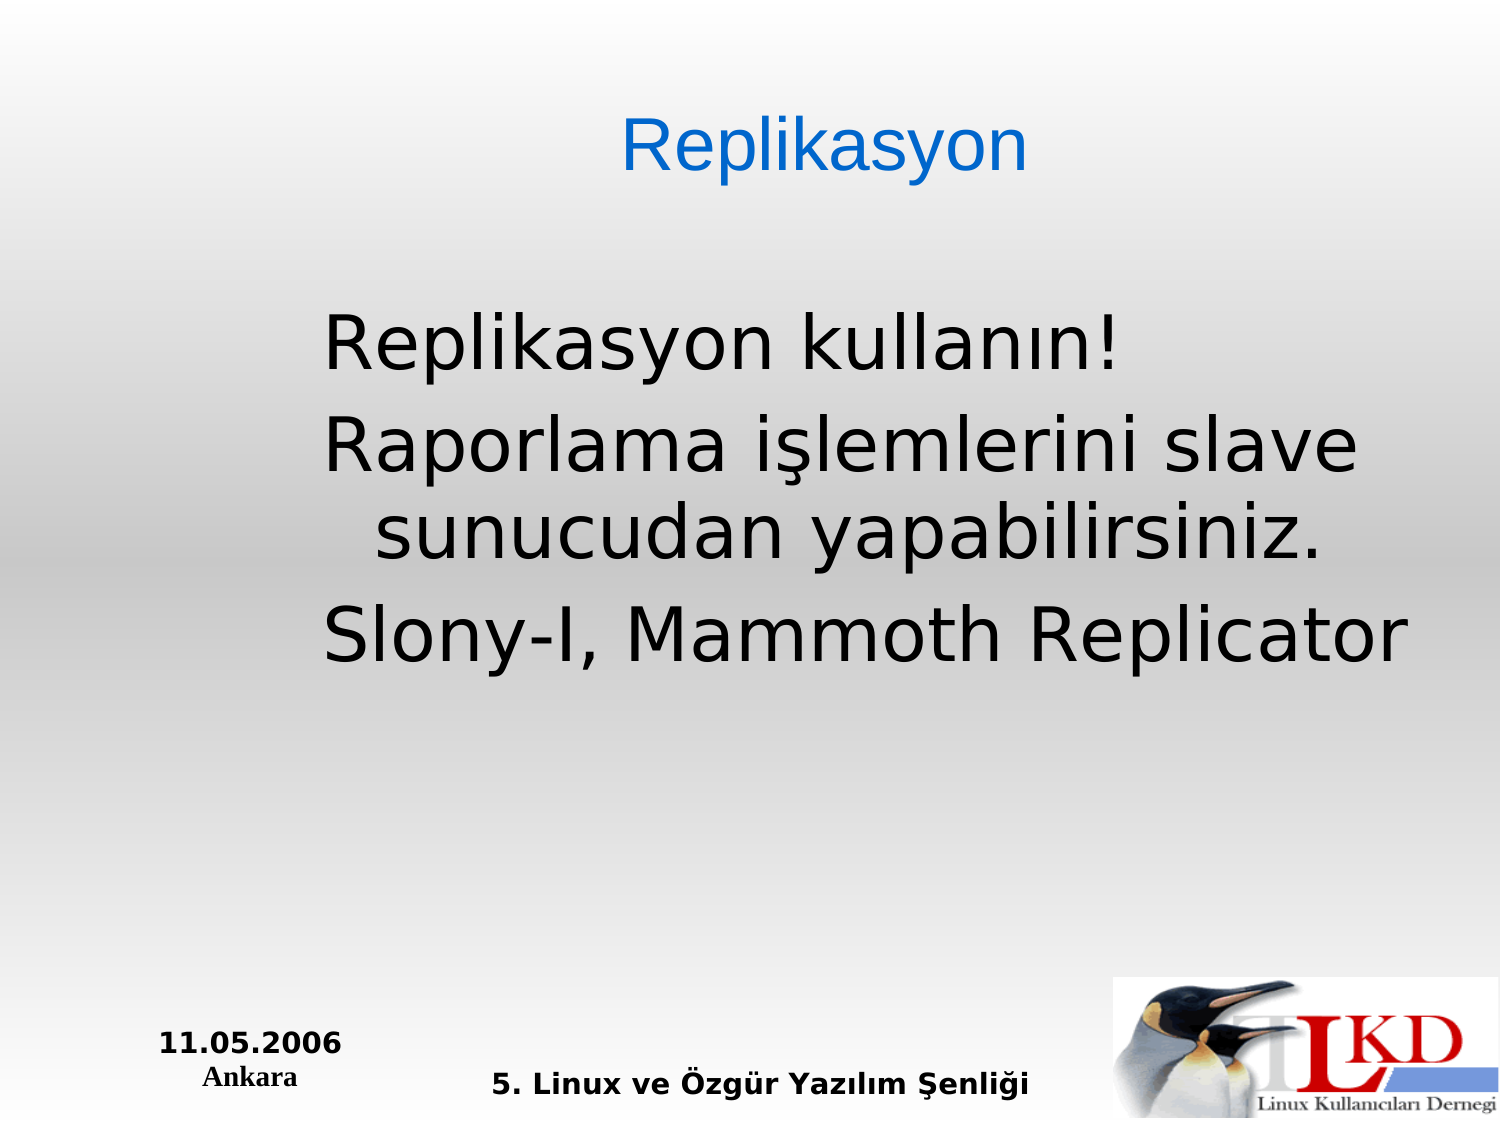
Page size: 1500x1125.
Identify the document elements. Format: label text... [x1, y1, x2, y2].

title Replikasyon [224, 49, 1425, 238]
list Replikasyon kullanın! Raporlama işlemlerini slave sunucudan yapabilirsiniz. Slony-I, Mammoth Replicator [224, 299, 1425, 975]
picture [1113, 977, 1499, 1118]
